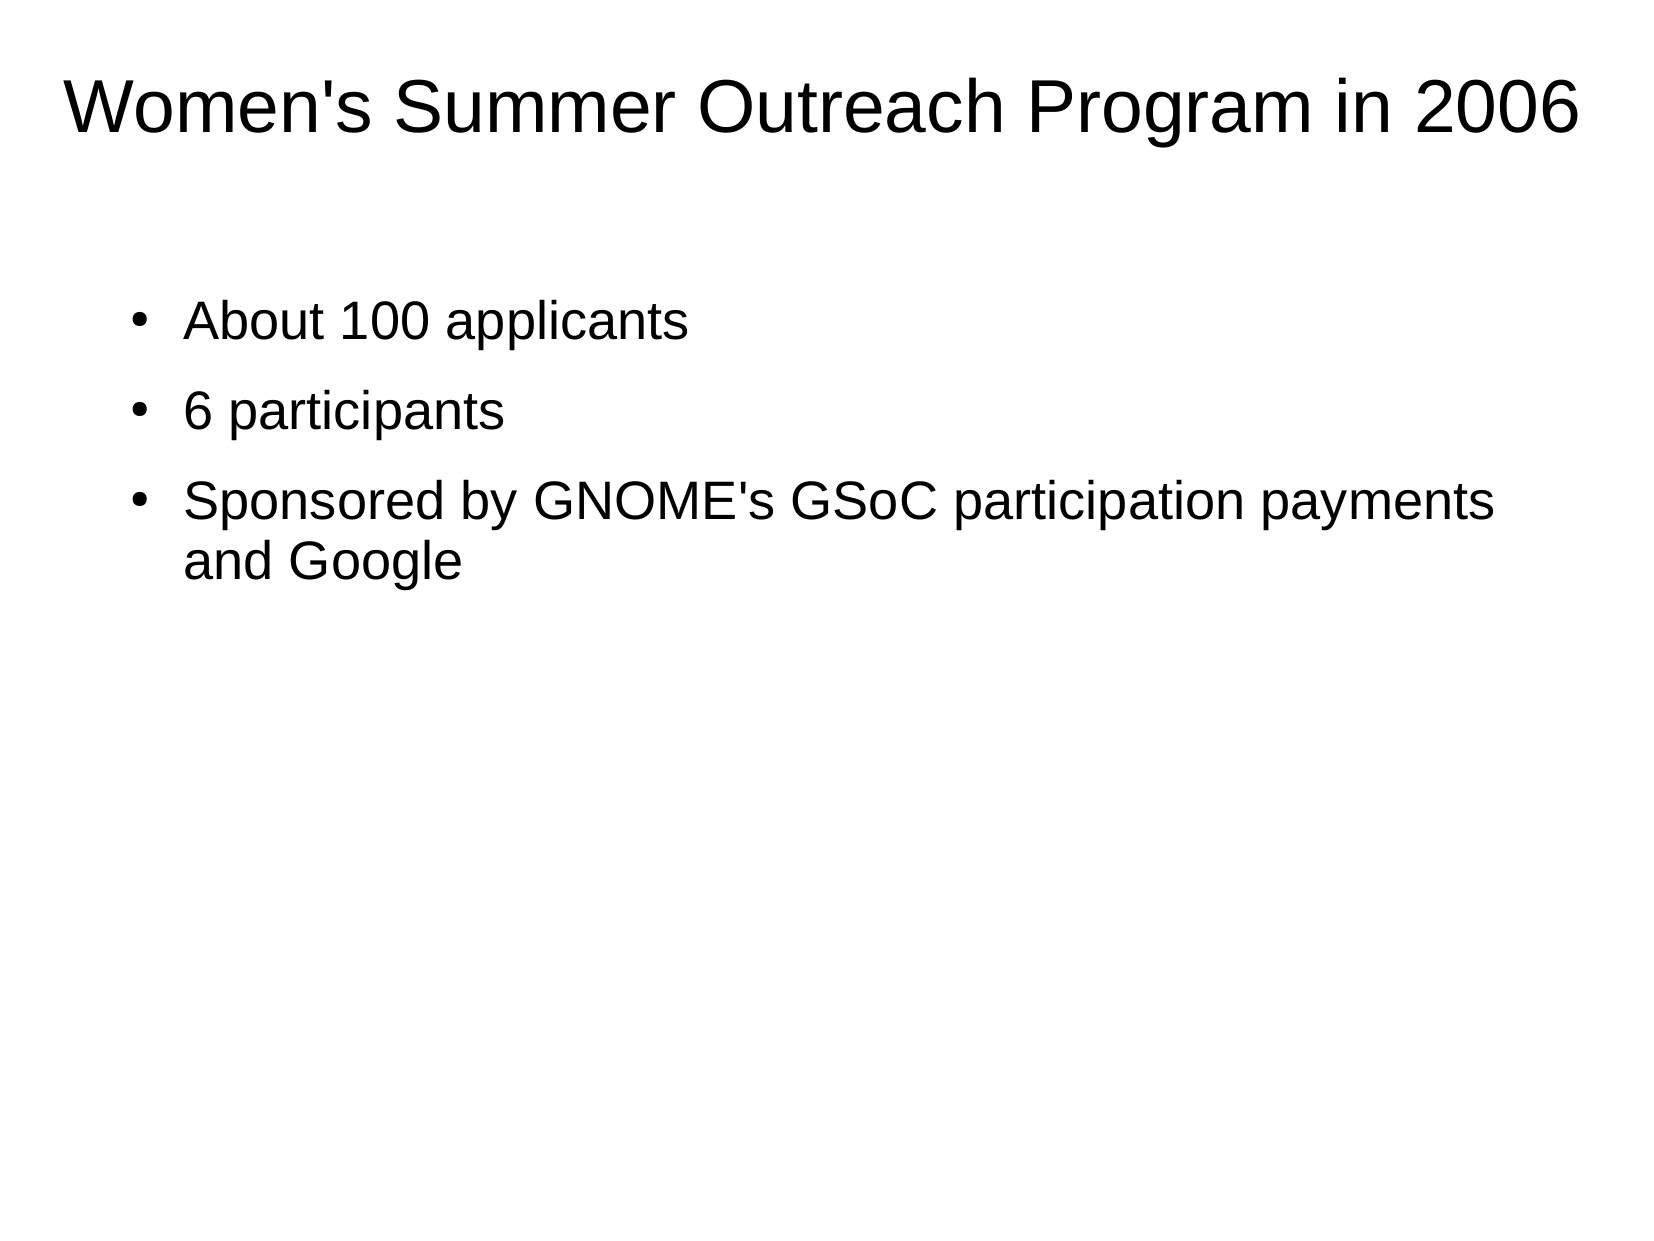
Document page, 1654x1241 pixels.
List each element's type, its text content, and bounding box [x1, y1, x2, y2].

list About 100 applicants 6 participants Sponsored by GNOME's GSoC participation payments and Google [112, 290, 1601, 788]
title Women's Summer Outreach Program in 2006 [0, 2, 1646, 211]
